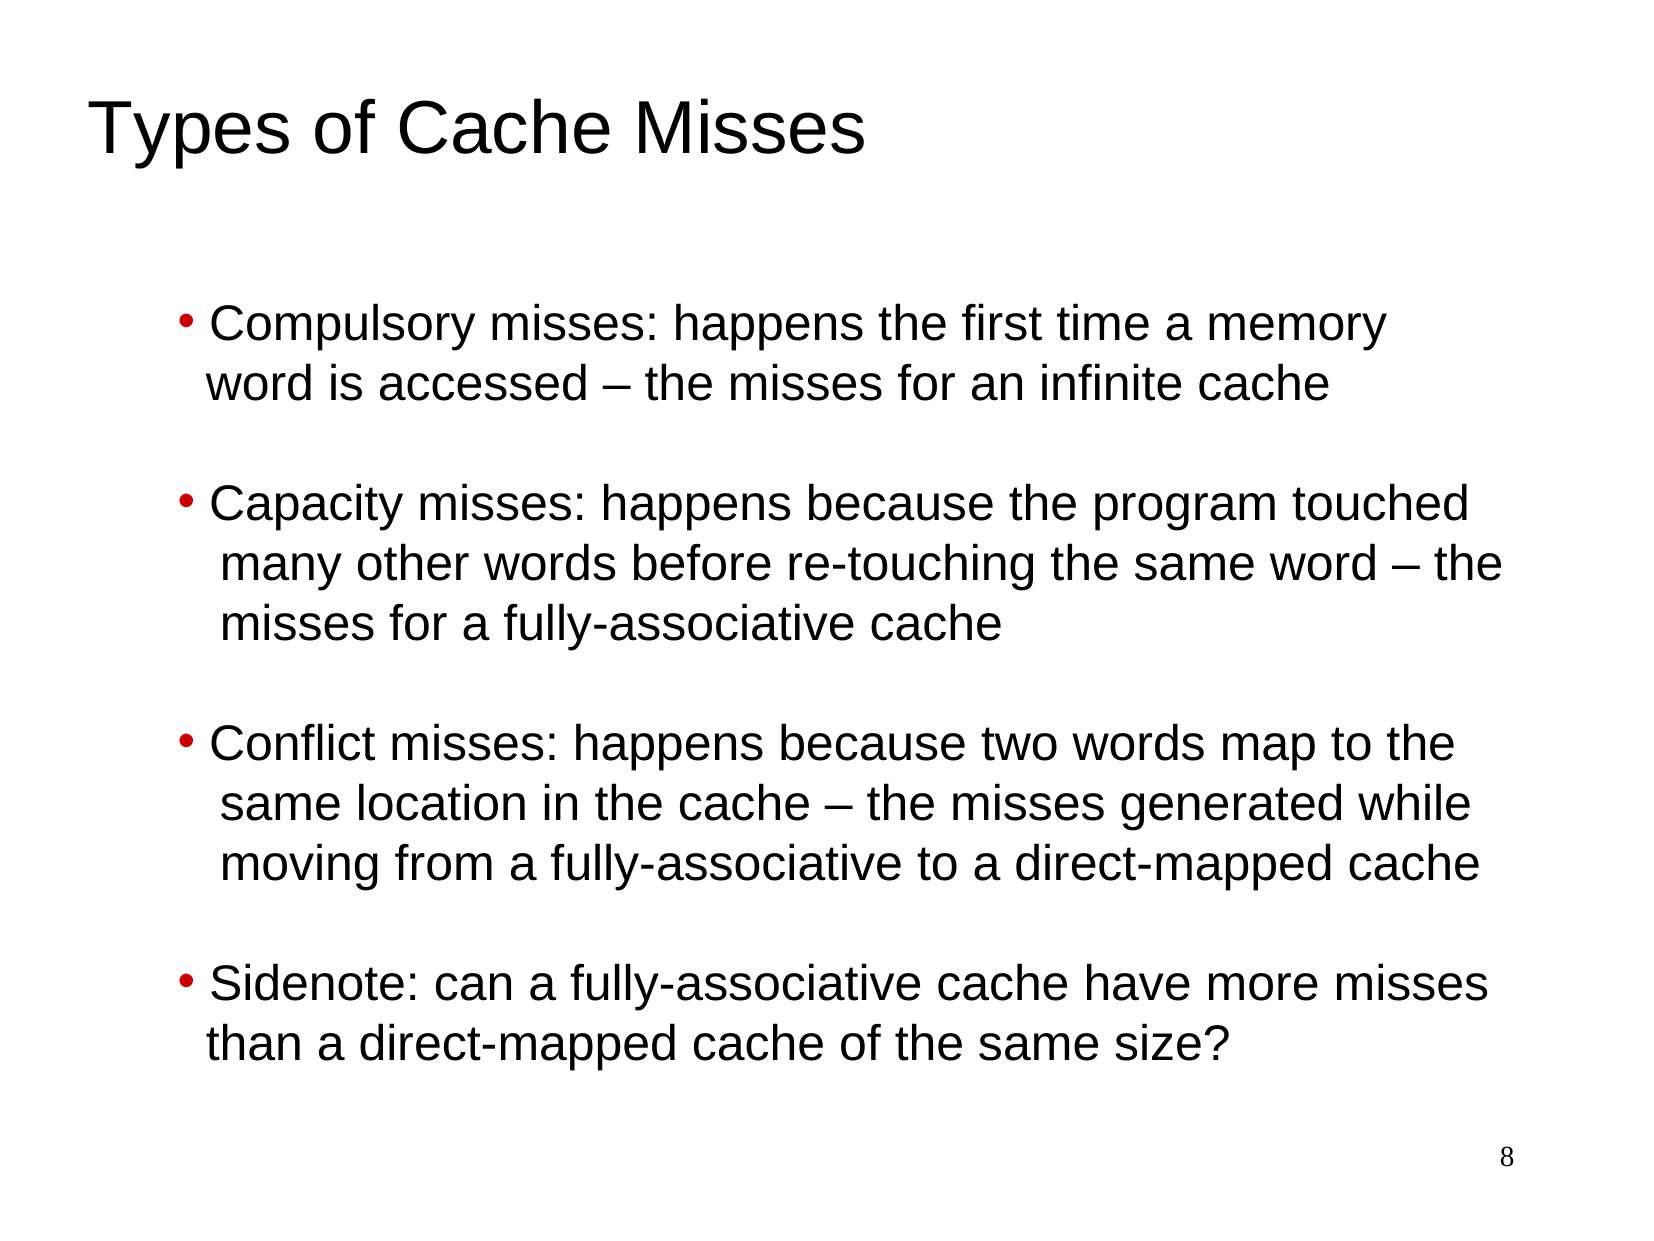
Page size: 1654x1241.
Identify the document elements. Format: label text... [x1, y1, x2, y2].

text_box Types of Cache Misses [73, 71, 883, 177]
text_box <number> [1184, 1129, 1530, 1213]
text_box Compulsory misses: happens the first time a memory word is accessed – the misses for an infinite cache Capacity misses: happens because the program touched many other words before re-touching the same word – the misses for a fully-associative cache Conflict misses: happens because two words map to the same location in the cache – the misses generated while moving from a fully-associative to a direct-mapped cache Sidenote: can a fully-associative cache have more misses than a direct-mapped cache of the same size? [162, 282, 1520, 1079]
